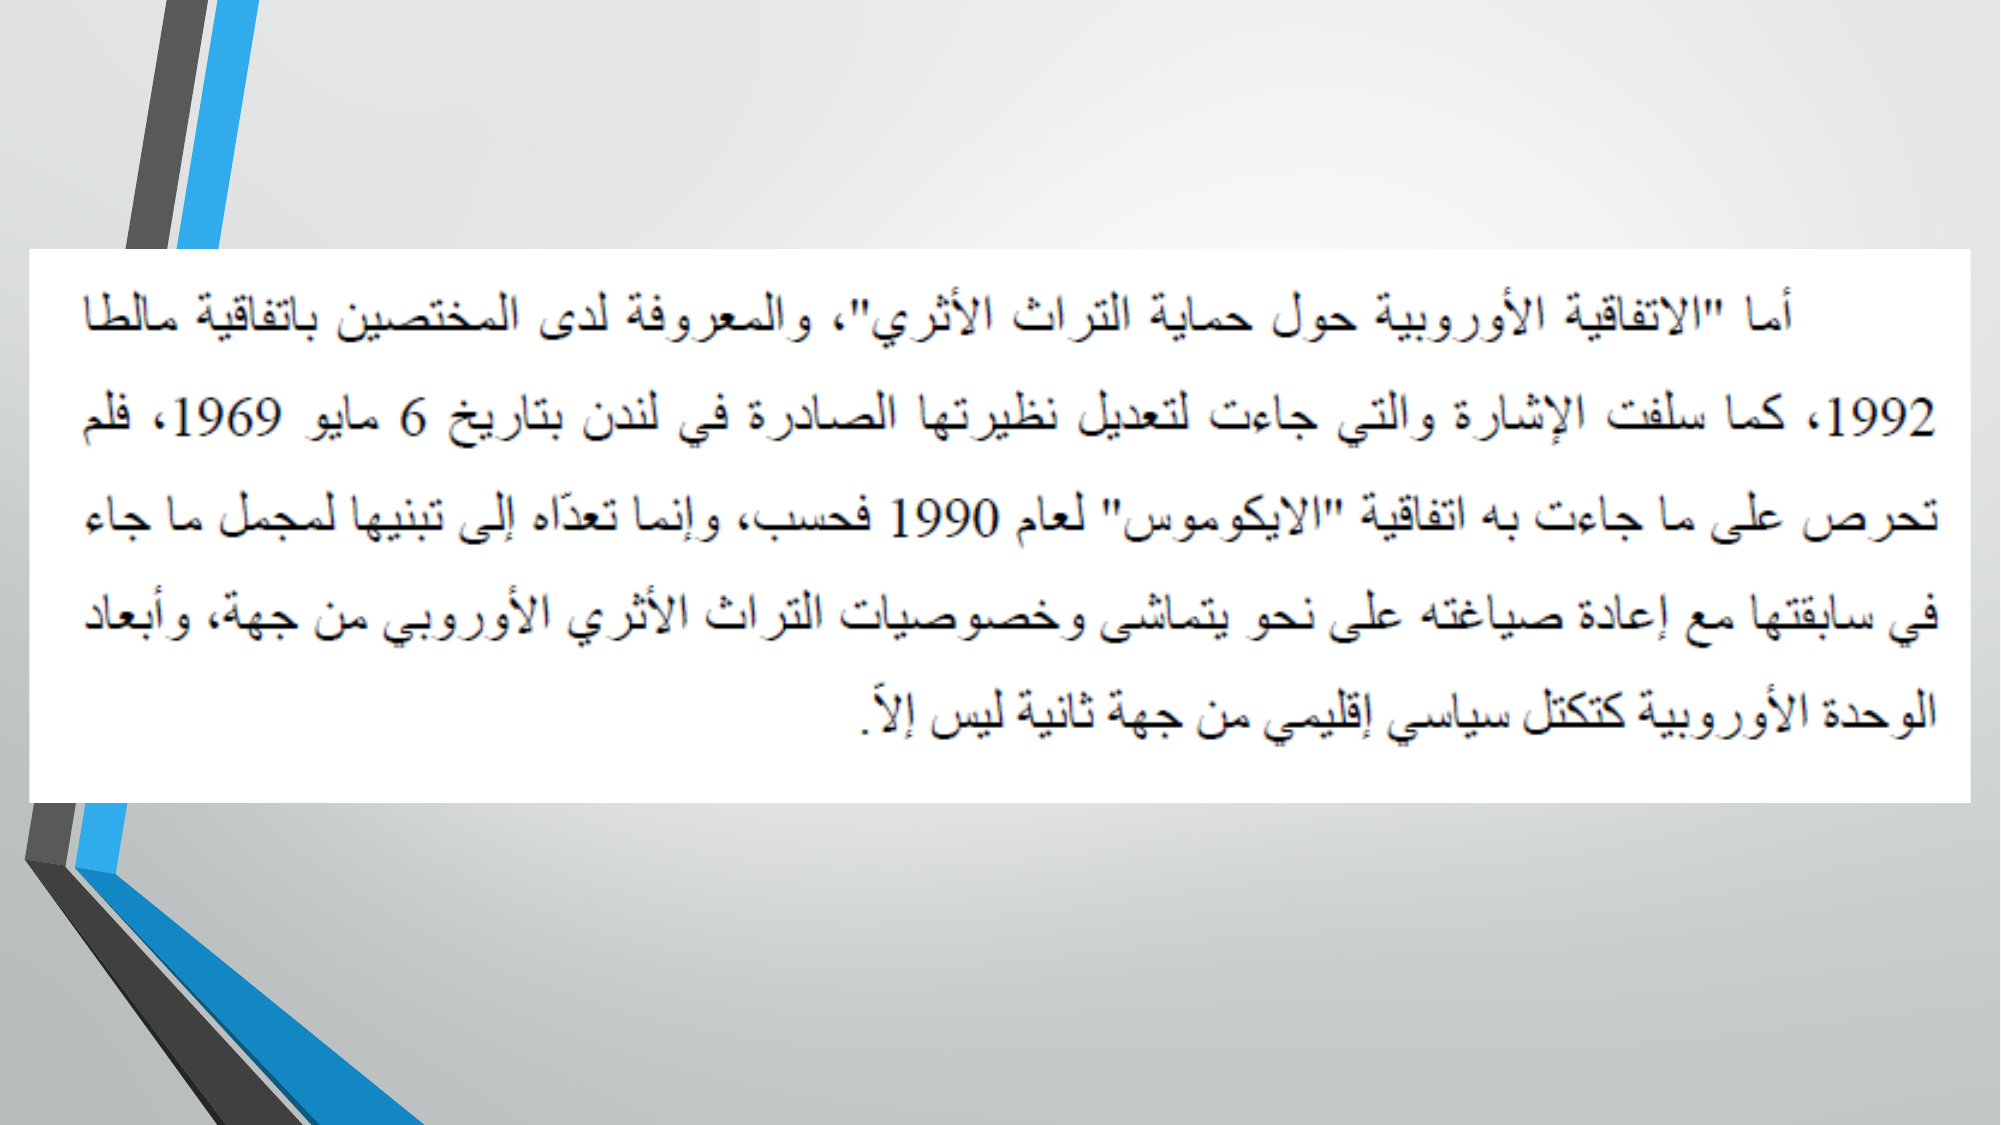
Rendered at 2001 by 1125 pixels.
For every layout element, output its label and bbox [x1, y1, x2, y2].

picture [29, 249, 1971, 803]
